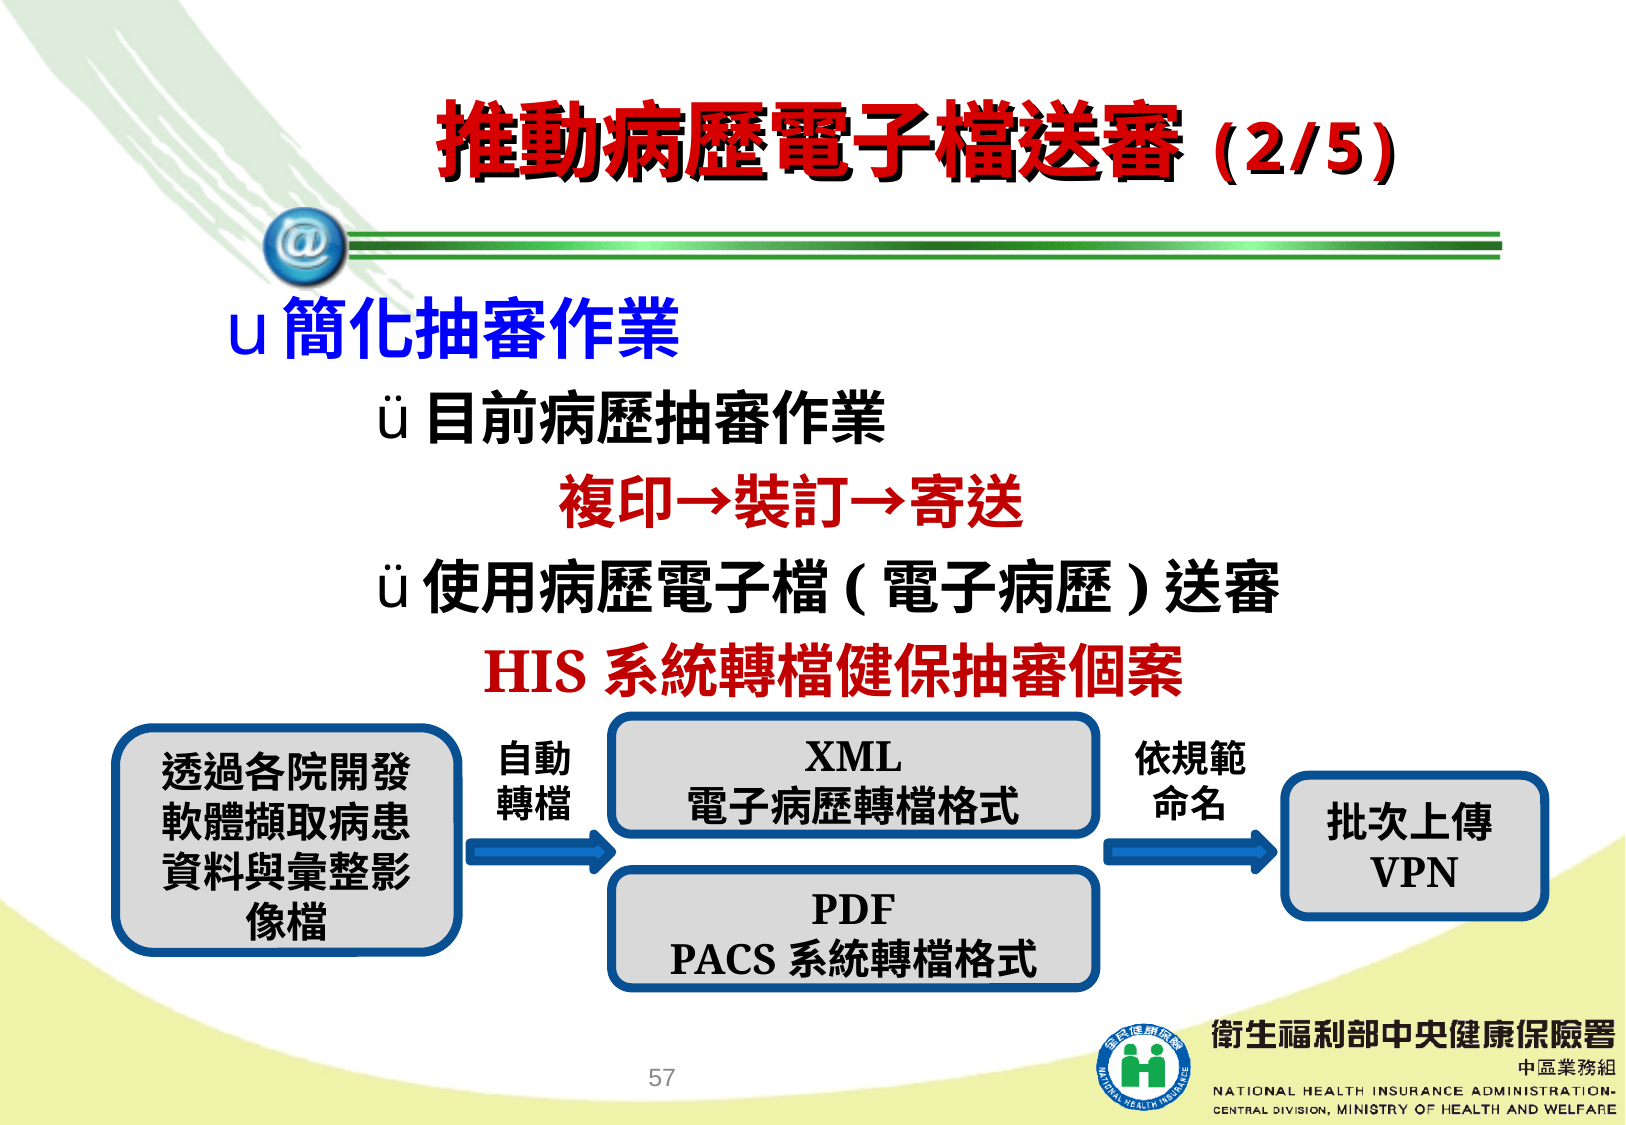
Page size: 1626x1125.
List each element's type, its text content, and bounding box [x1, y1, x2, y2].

text_box 透過各院開發軟體擷取病患資料與彙整影像檔 [115, 727, 459, 953]
text_box 依規範命名 [1107, 727, 1274, 834]
text_box [633, 1046, 1013, 1107]
text_box XML 電子病歷轉檔格式 [612, 716, 1096, 835]
text_box PDF PACS系統轉檔格式 [611, 869, 1096, 988]
text_box [470, 835, 612, 870]
title 推動病歷電子檔送審(2/5) [304, 66, 1534, 209]
list 簡化抽審作業 目前病歷抽審作業 複印→裝訂→寄送 使用病歷電子檔(電子病歷)送審 HIS系統轉檔健保抽審個案 [210, 278, 1544, 1005]
text_box 自動轉檔 [481, 727, 612, 835]
text_box [1107, 834, 1274, 870]
text_box 批次上傳VPN [1284, 775, 1545, 917]
